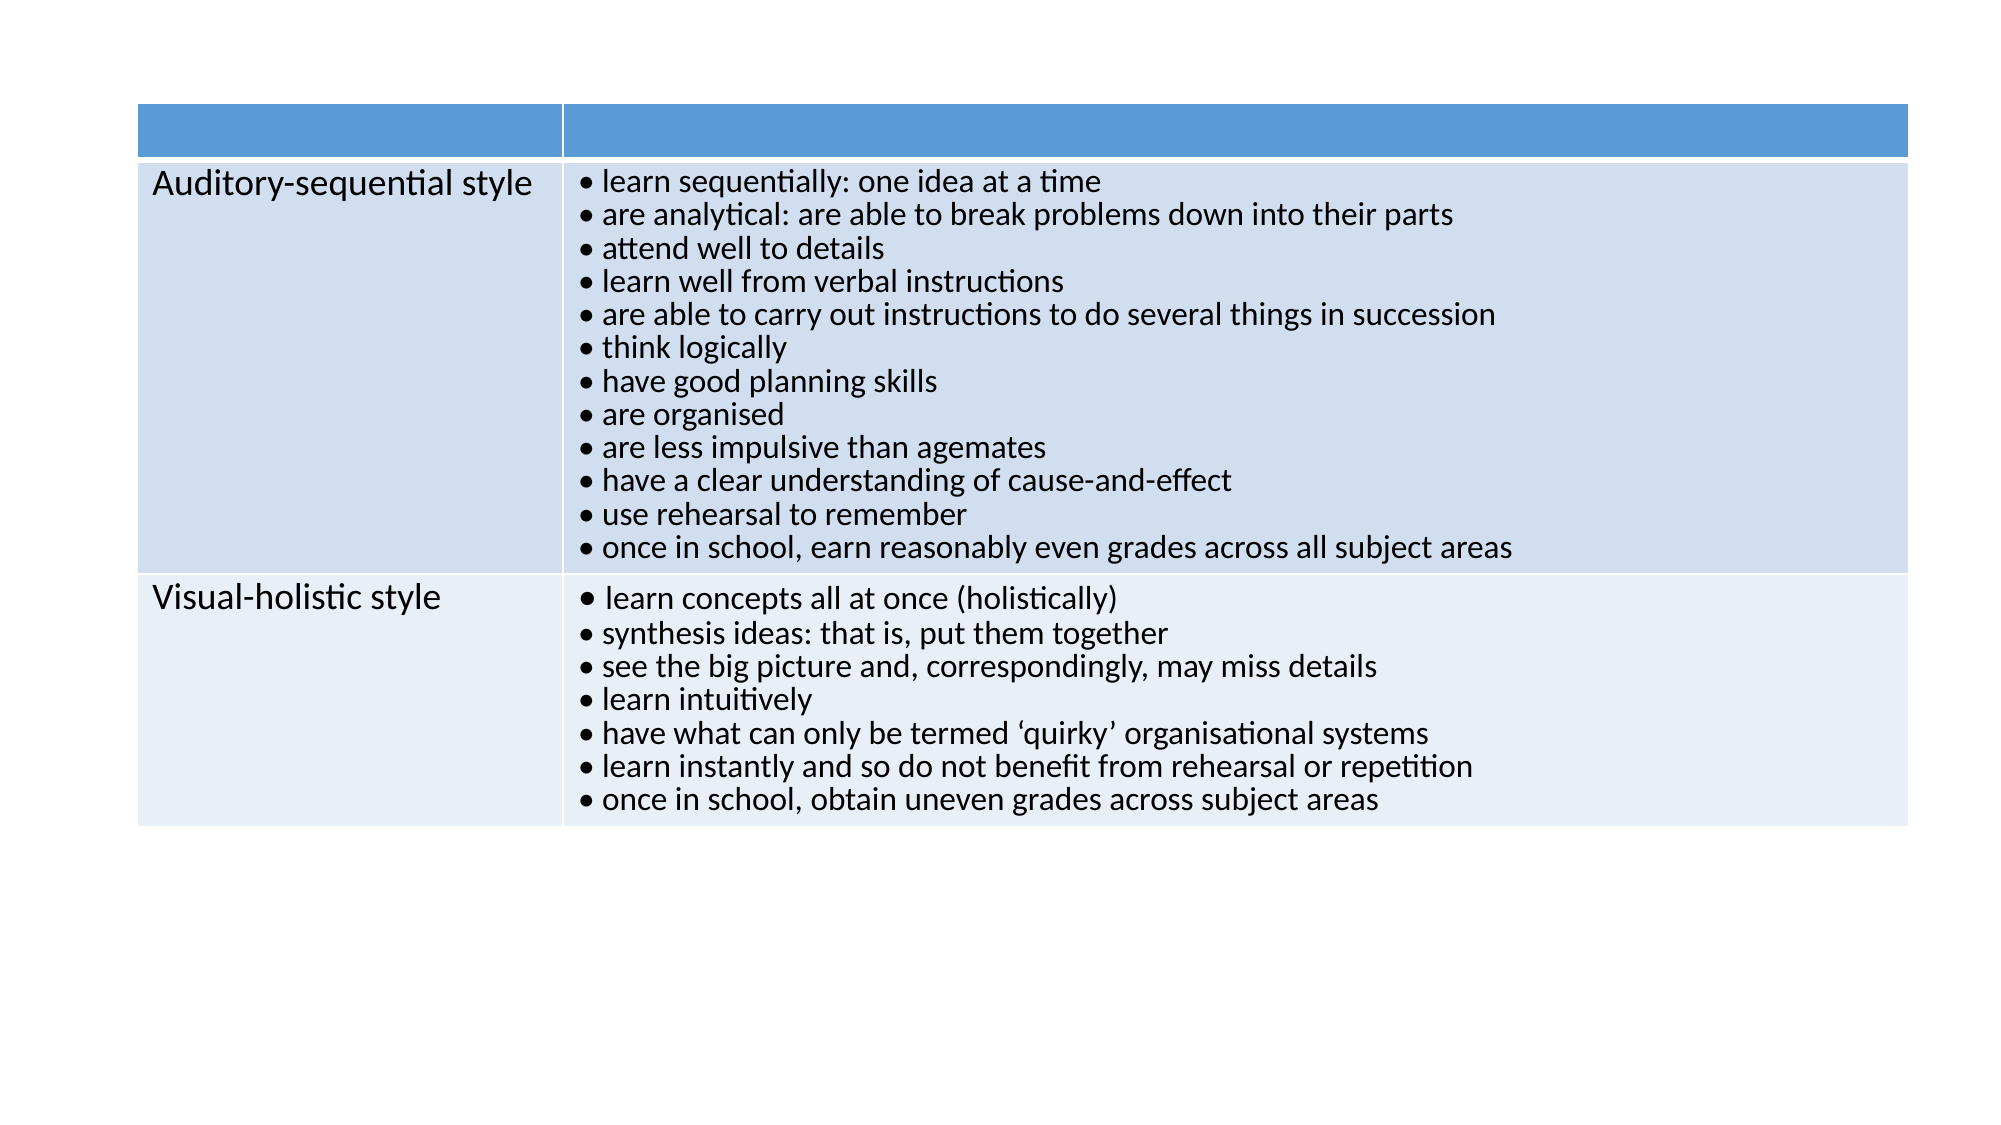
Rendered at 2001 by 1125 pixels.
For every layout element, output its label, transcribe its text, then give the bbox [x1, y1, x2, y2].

table_cell Auditory-sequential style [138, 163, 562, 573]
table_header [564, 104, 1908, 157]
table_header [138, 104, 562, 157]
table_cell Visual-holistic style [138, 575, 562, 826]
table_cell • learn sequentially: one idea at a time • are analytical: are able to break problems down into their parts • attend well to details • learn well from verbal instructions • are able to carry out instructions to do several things in succession • think logically • have good planning skills • are organised • are less impulsive than agemates • have a clear understanding of cause-and-effect • use rehearsal to remember • once in school, earn reasonably even grades across all subject areas [564, 163, 1908, 573]
table_cell • learn concepts all at once (holistically) • synthesis ideas: that is, put them together • see the big picture and, correspondingly, may miss details • learn intuitively • have what can only be termed ‘quirky’ organisational systems • learn instantly and so do not benefit from rehearsal or repetition • once in school, obtain uneven grades across subject areas [564, 575, 1908, 826]
